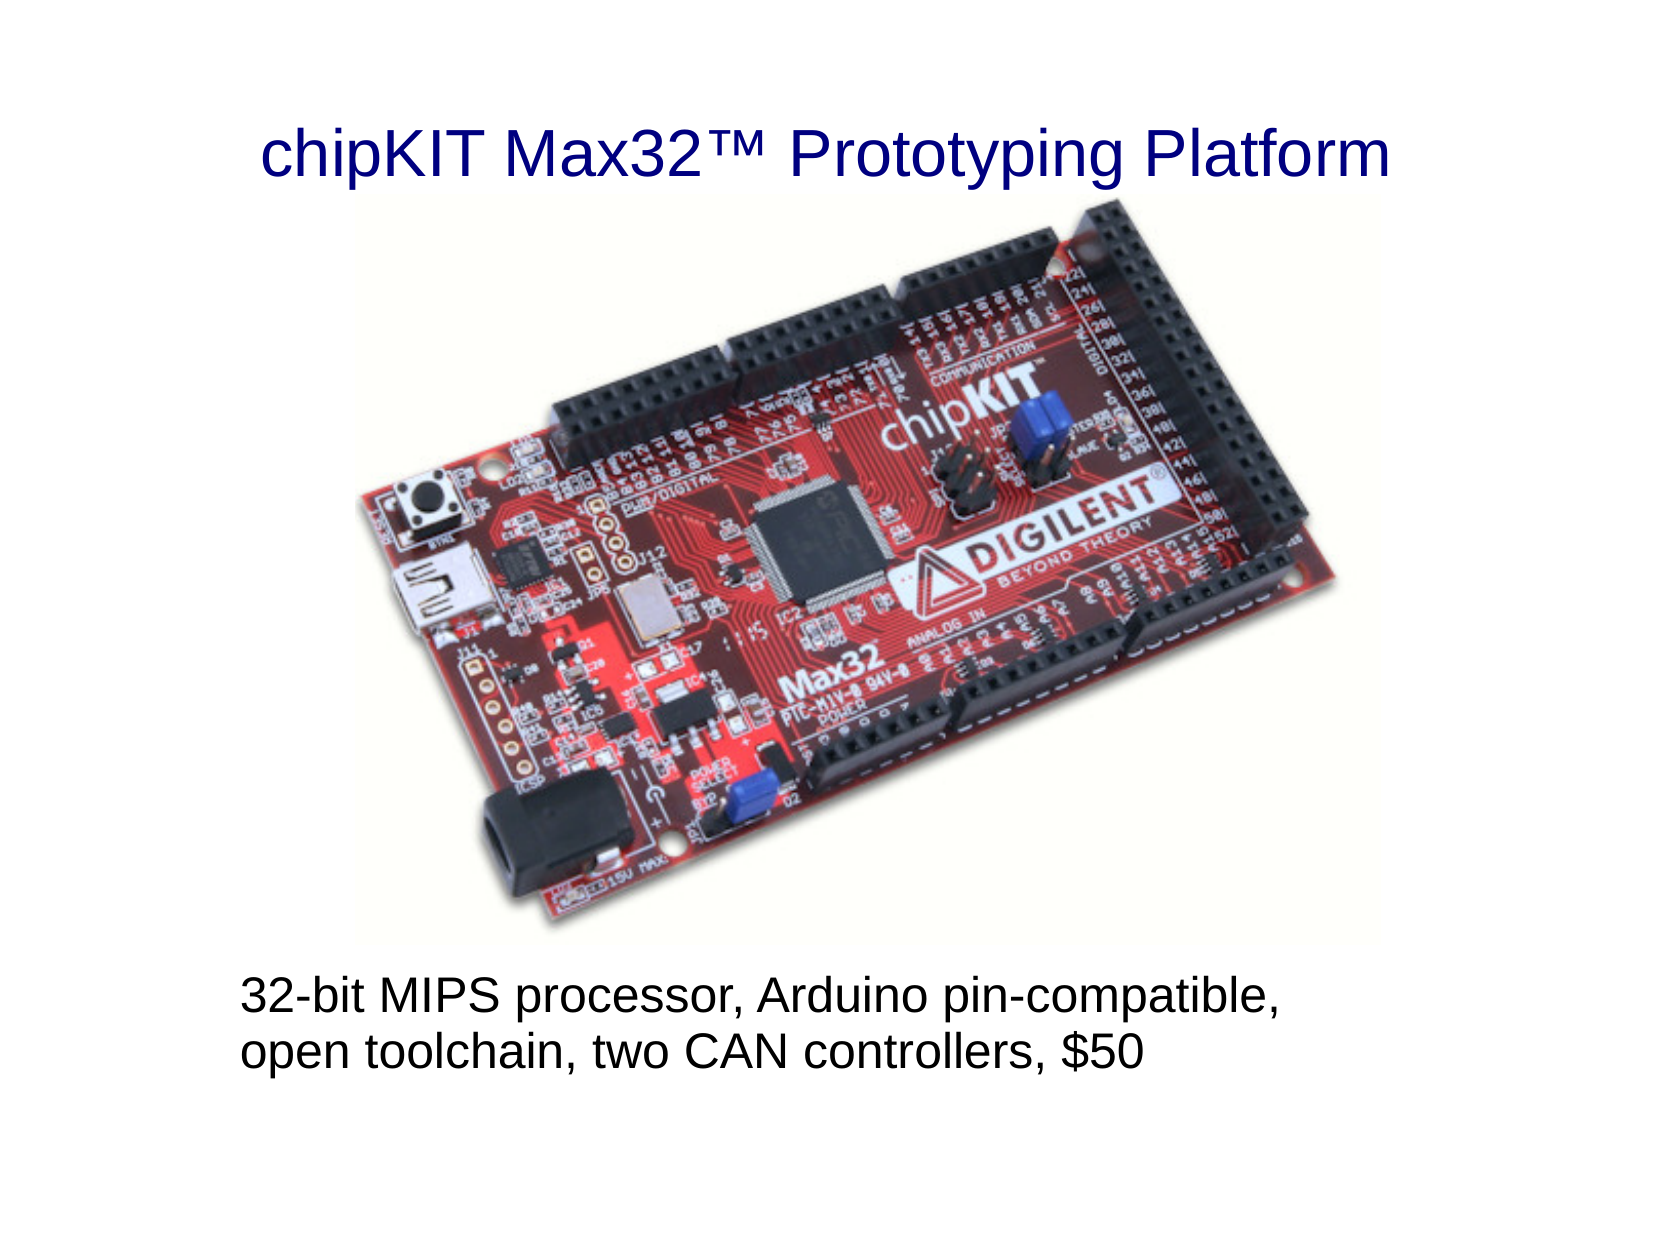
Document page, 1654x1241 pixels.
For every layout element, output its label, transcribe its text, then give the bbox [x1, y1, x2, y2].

text_box 32-bit MIPS processor, Arduino pin-compatible, open toolchain, two CAN controllers, $50 [225, 960, 1411, 1111]
picture [355, 257, 1381, 945]
title chipKIT Max32™ Prototyping Platform [82, 49, 1571, 257]
